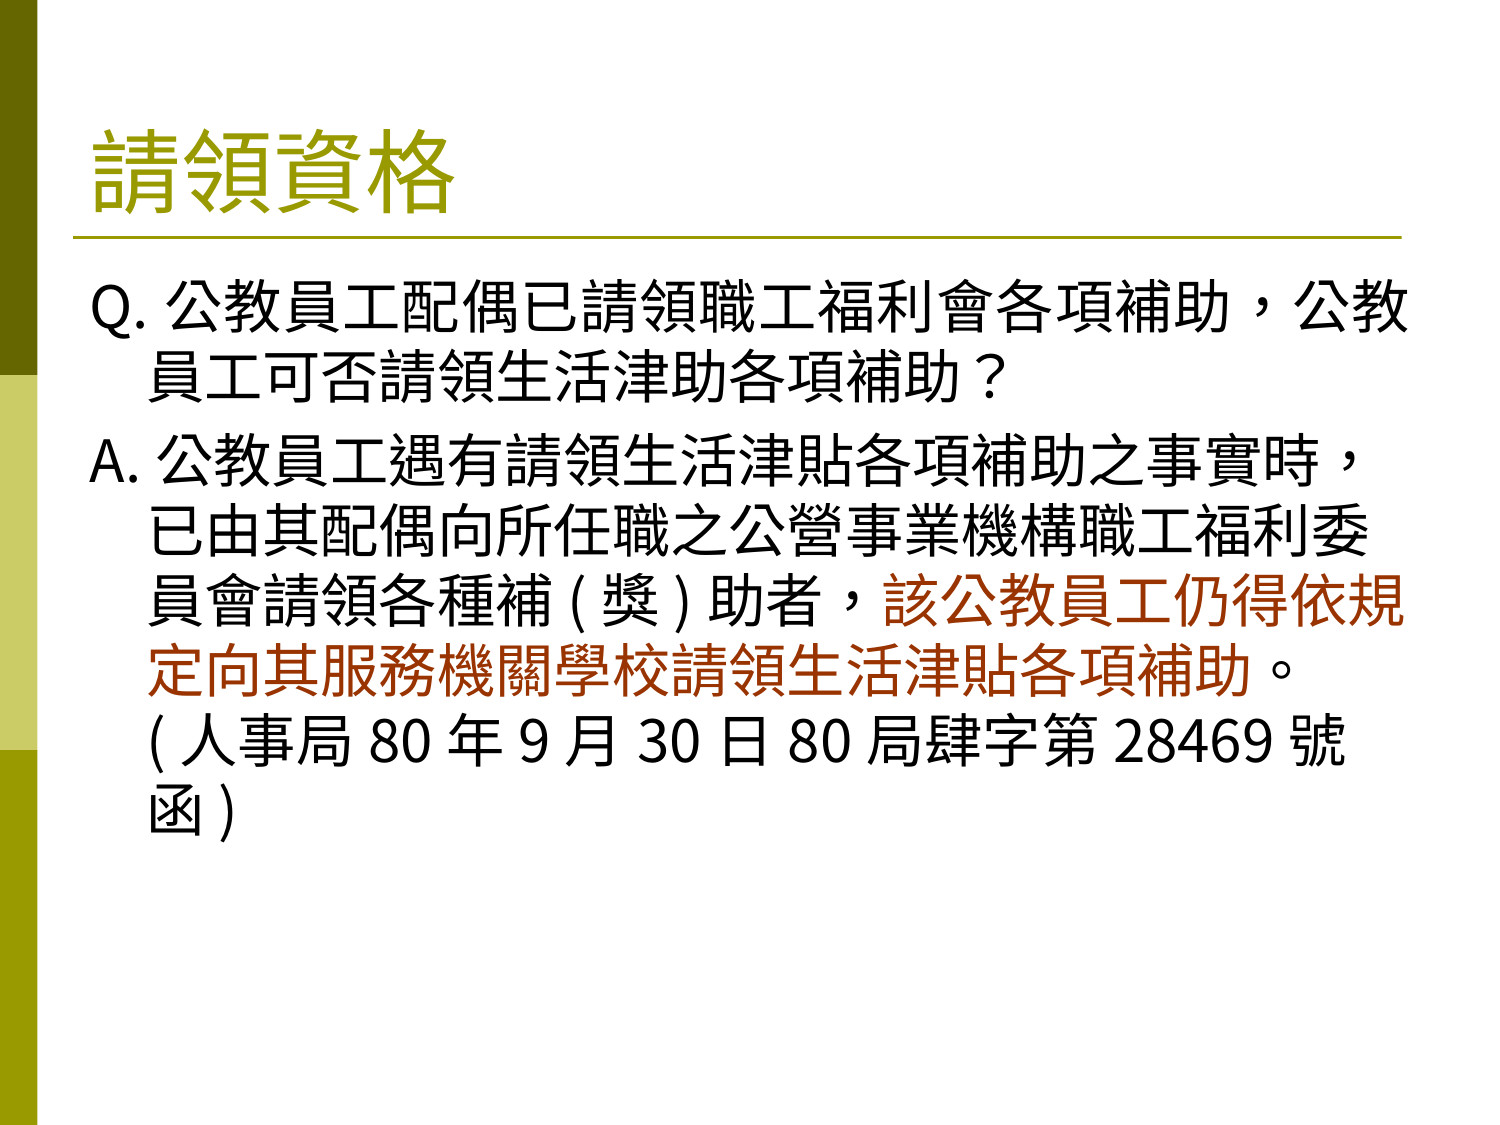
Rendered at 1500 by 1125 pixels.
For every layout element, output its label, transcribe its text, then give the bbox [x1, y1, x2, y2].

title 請領資格 [75, 45, 1426, 233]
list Q.公教員工配偶已請領職工福利會各項補助，公教員工可否請領生活津助各項補助？ A.公教員工遇有請領生活津貼各項補助之事實時，已由其配偶向所任職之公營事業機構職工福利委員會請領各種補(獎)助者，該公教員工仍得依規定向其服務機關學校請領生活津貼各項補助。(人事局80年9月30日80局肆字第28469號函) [75, 262, 1426, 1083]
